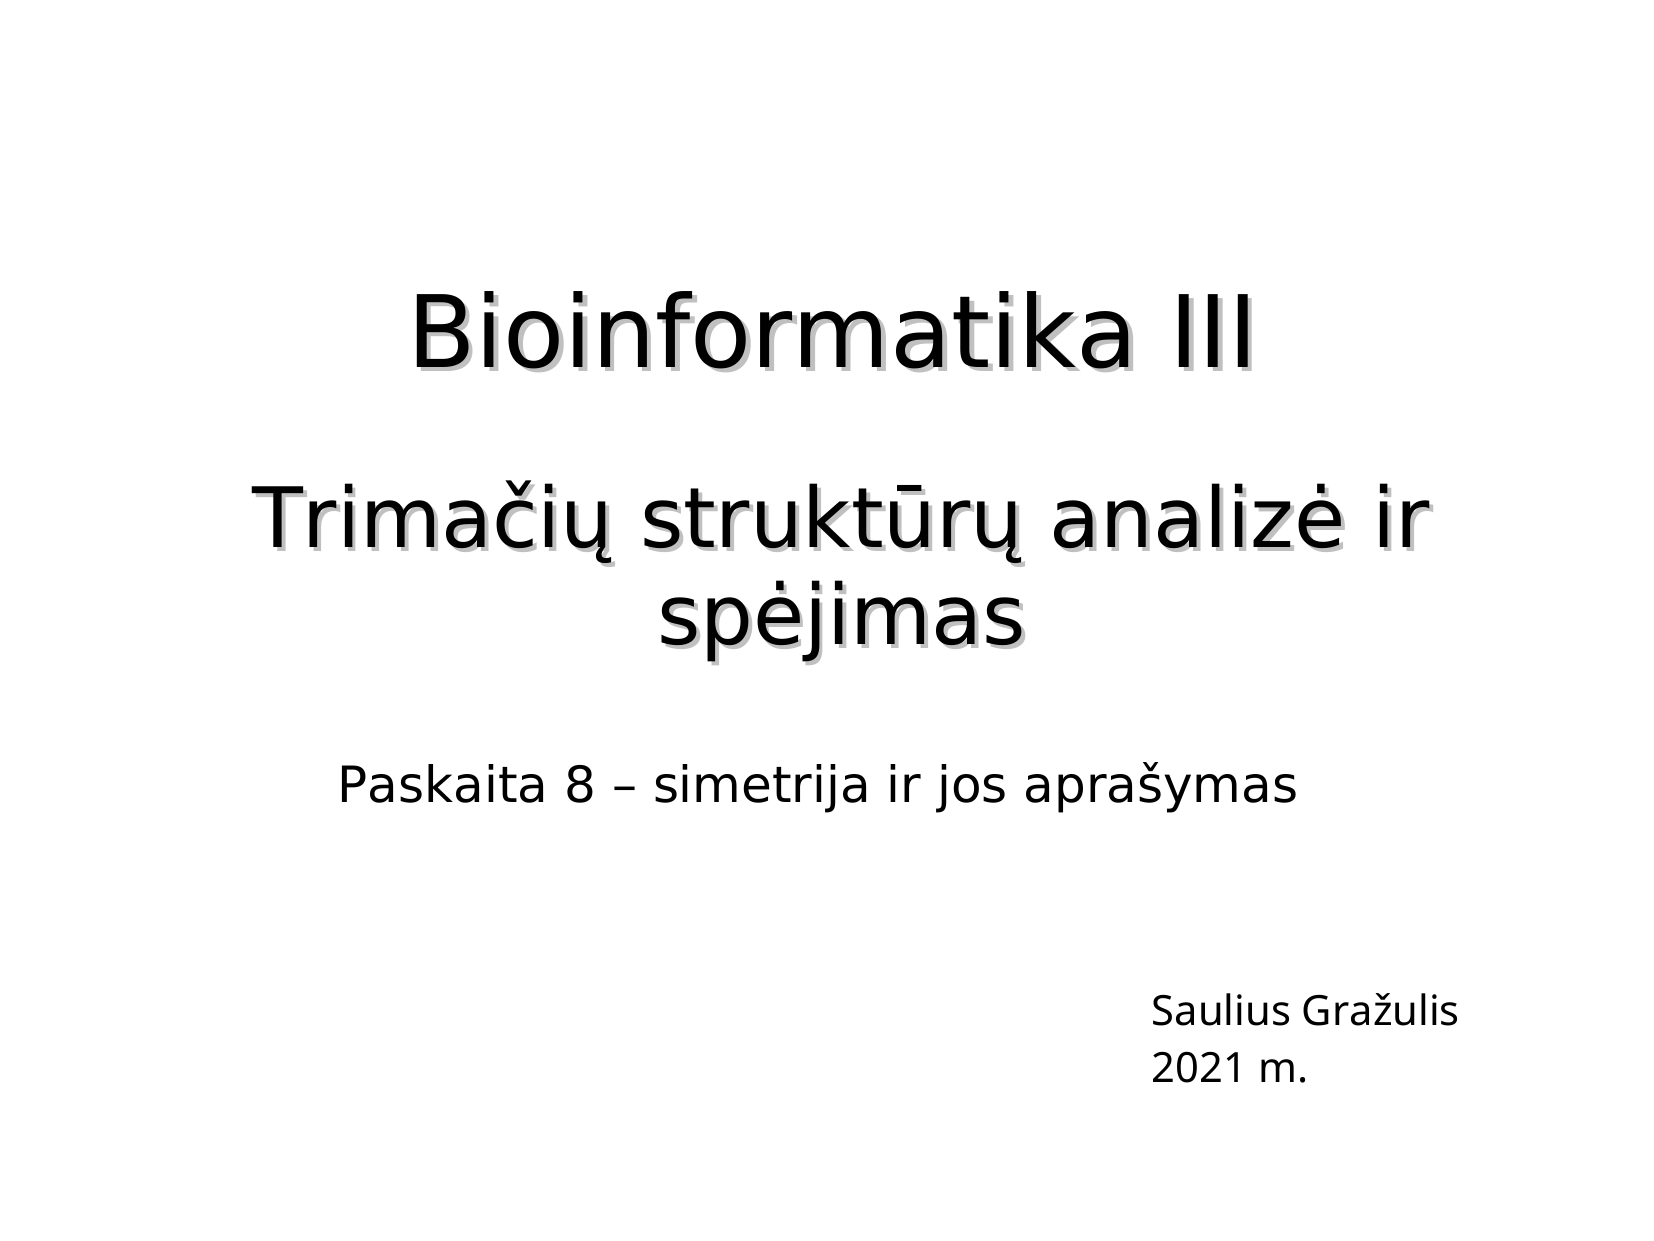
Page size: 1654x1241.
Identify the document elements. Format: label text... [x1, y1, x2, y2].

text_box Paskaita 8 – simetrija ir jos aprašymas [337, 755, 1324, 815]
text_box Saulius Gražulis 2021 m. [1151, 980, 1566, 1093]
text_box Trimačių struktūrų analizė ir spėjimas [206, 470, 1477, 665]
title Bioinformatika III [88, 236, 1577, 429]
